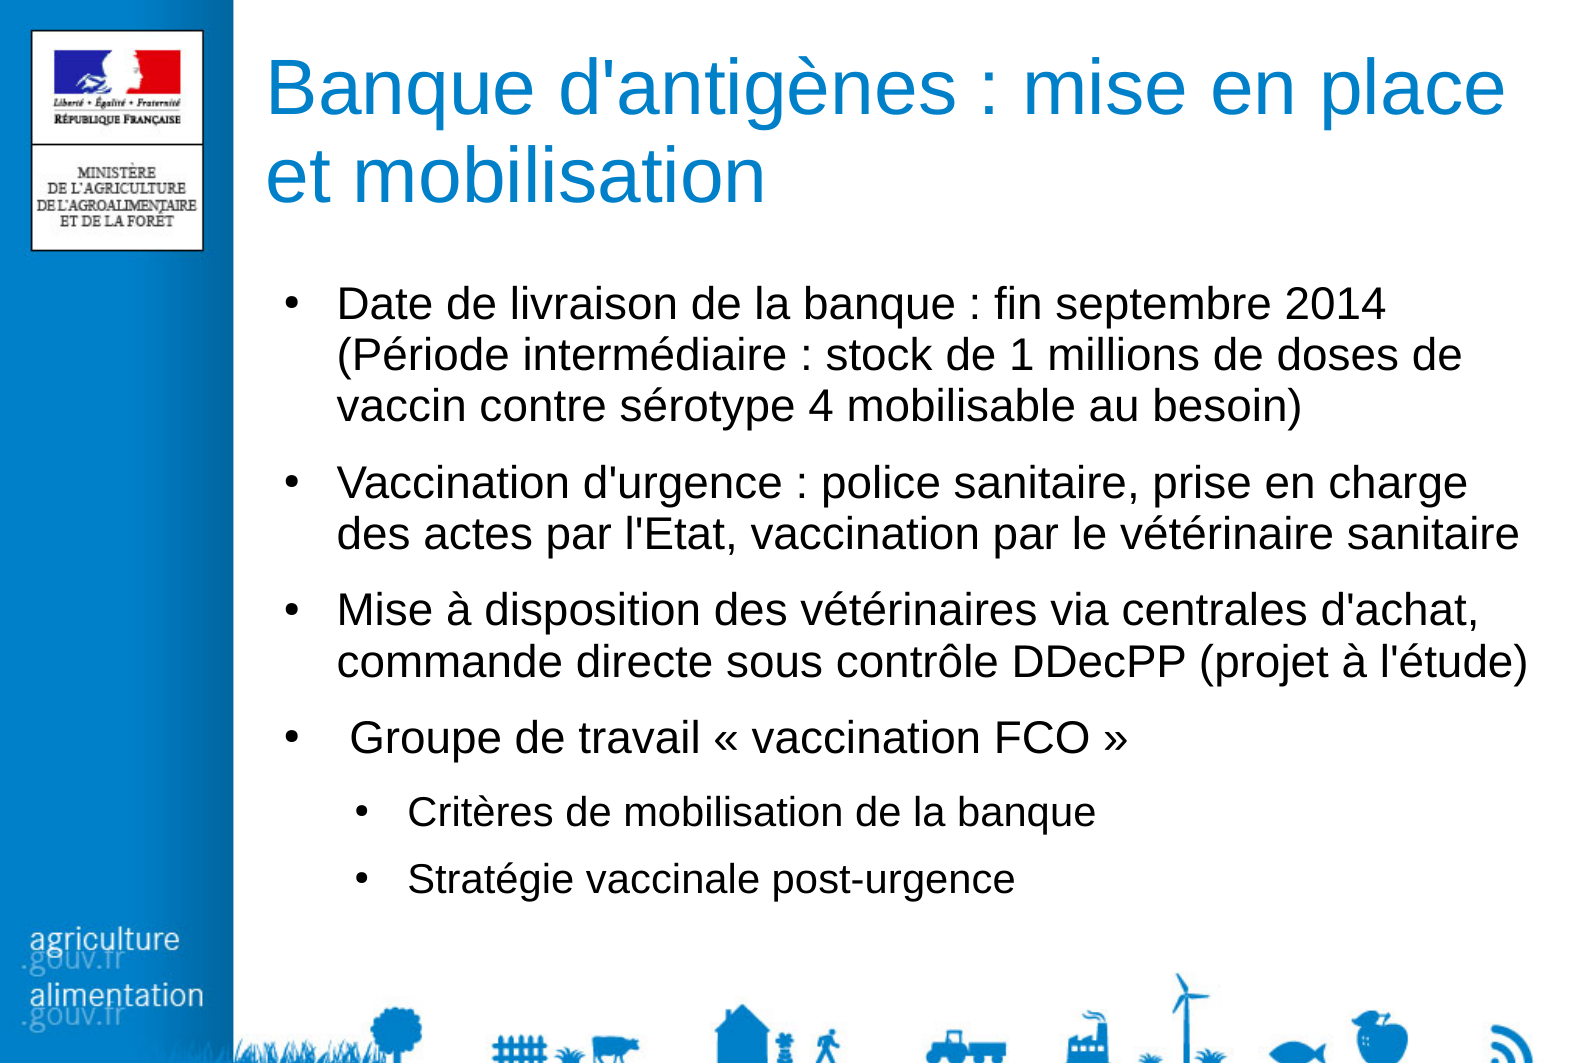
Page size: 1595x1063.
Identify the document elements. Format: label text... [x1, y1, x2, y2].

title Banque d'antigènes : mise en place et mobilisation [265, 42, 1536, 220]
picture [0, 0, 1595, 1063]
list Date de livraison de la banque : fin septembre 2014 (Période intermédiaire : stock de 1 millions de doses de vaccin contre sérotype 4 mobilisable au besoin) Vaccination d'urgence : police sanitaire, prise en charge des actes par l'Etat, vaccination par le vétérinaire sanitaire Mise à disposition des vétérinaires via centrales d'achat, commande directe sous contrôle DDecPP (projet à l'étude) Groupe de travail « vaccination FCO » Critères de mobilisation de la banque Stratégie vaccinale post-urgence [265, 277, 1536, 1063]
